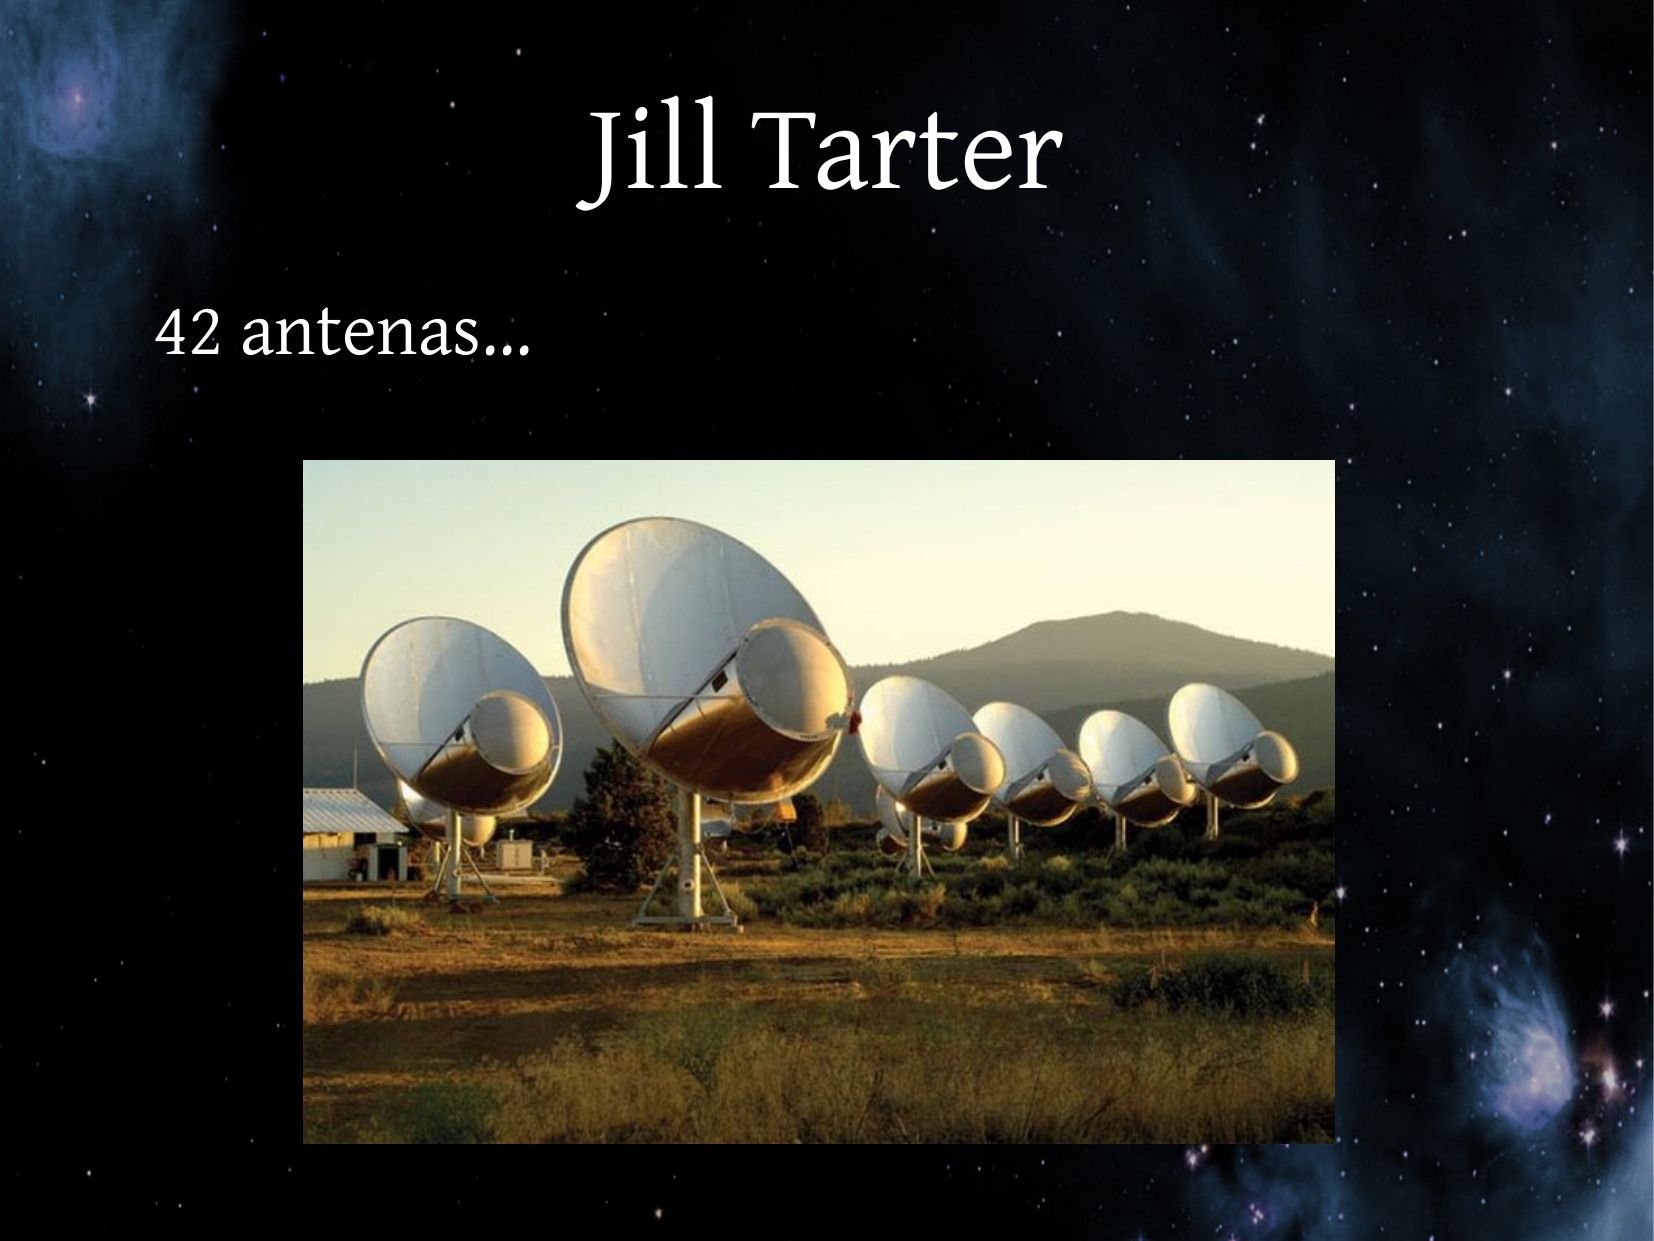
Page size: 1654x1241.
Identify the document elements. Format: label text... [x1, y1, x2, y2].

picture [0, 0, 1654, 1241]
title Jill Tarter [82, 49, 1571, 257]
list 42 antenas... [82, 290, 1571, 1010]
